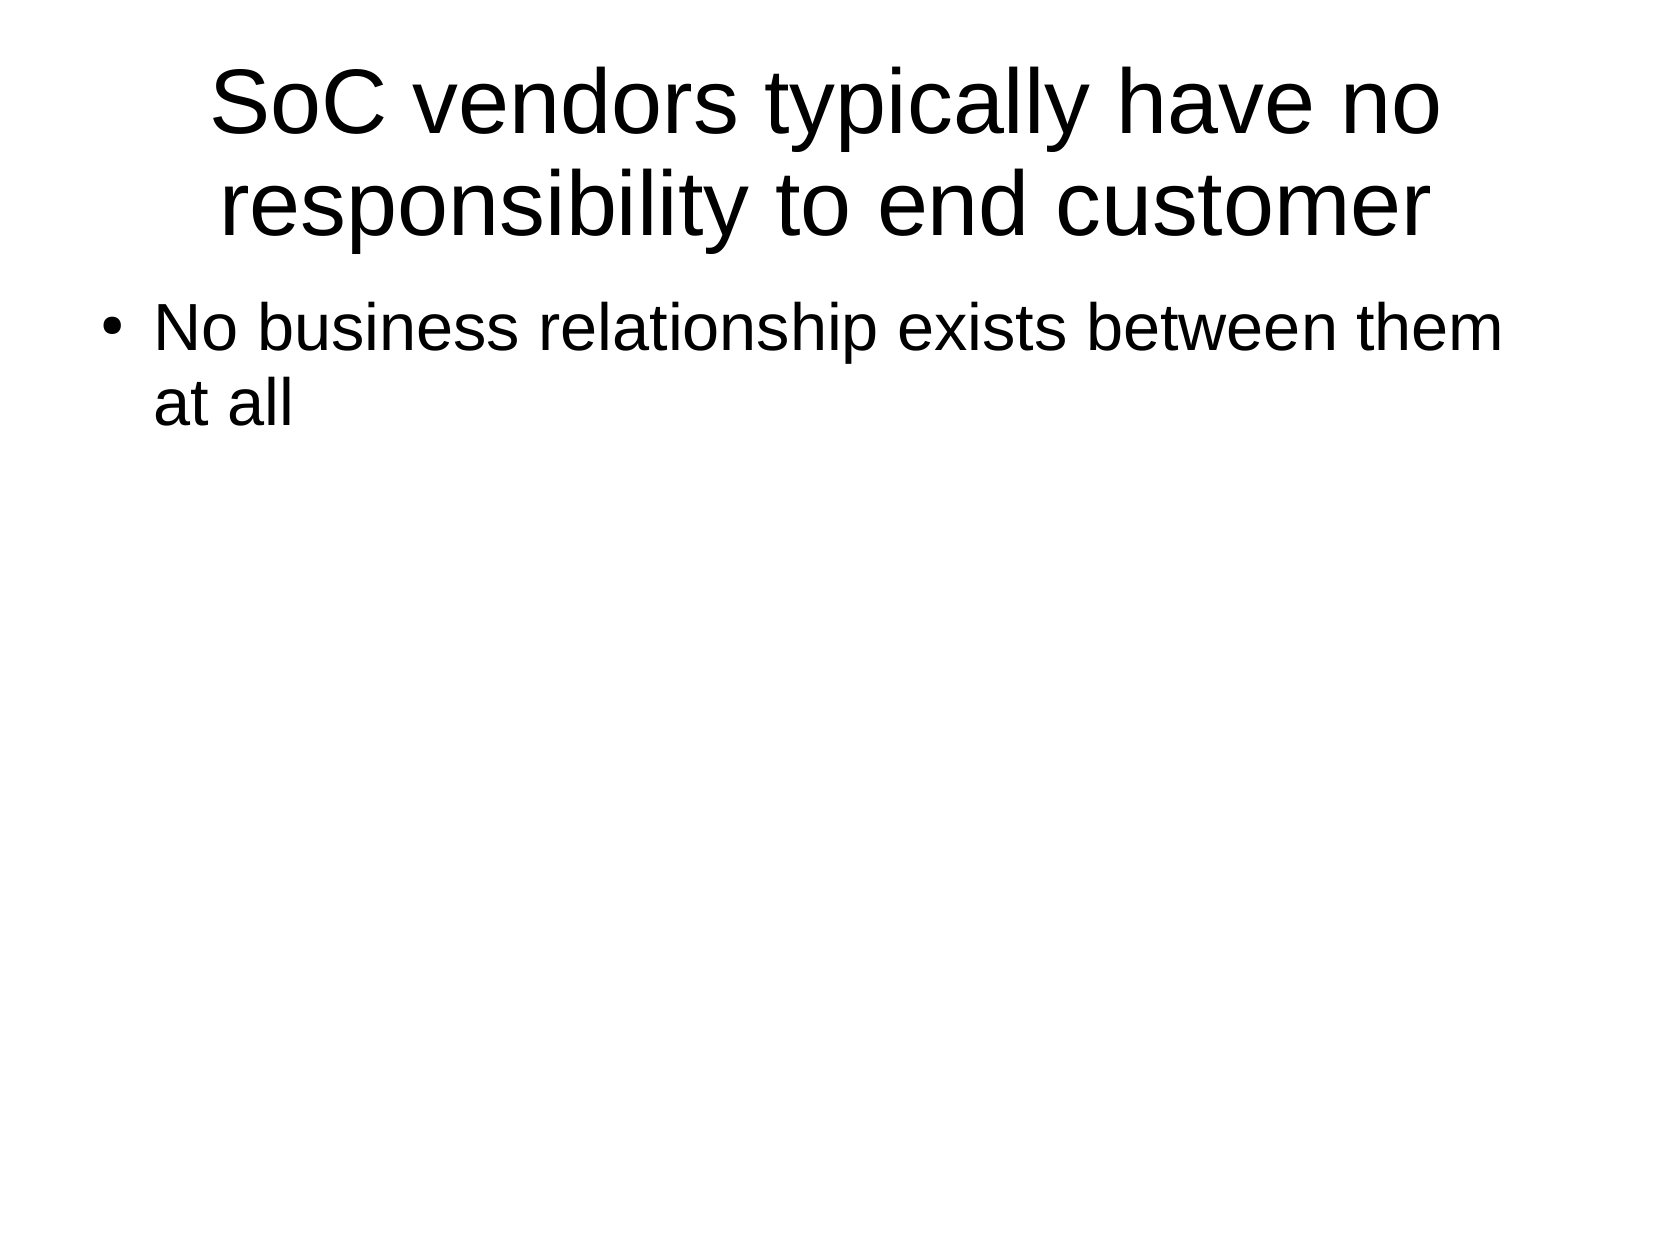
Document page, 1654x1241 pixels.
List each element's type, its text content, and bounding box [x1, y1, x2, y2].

list No business relationship exists between them at all [82, 290, 1571, 1109]
title SoC vendors typically have no responsibility to end customer [82, 49, 1571, 257]
